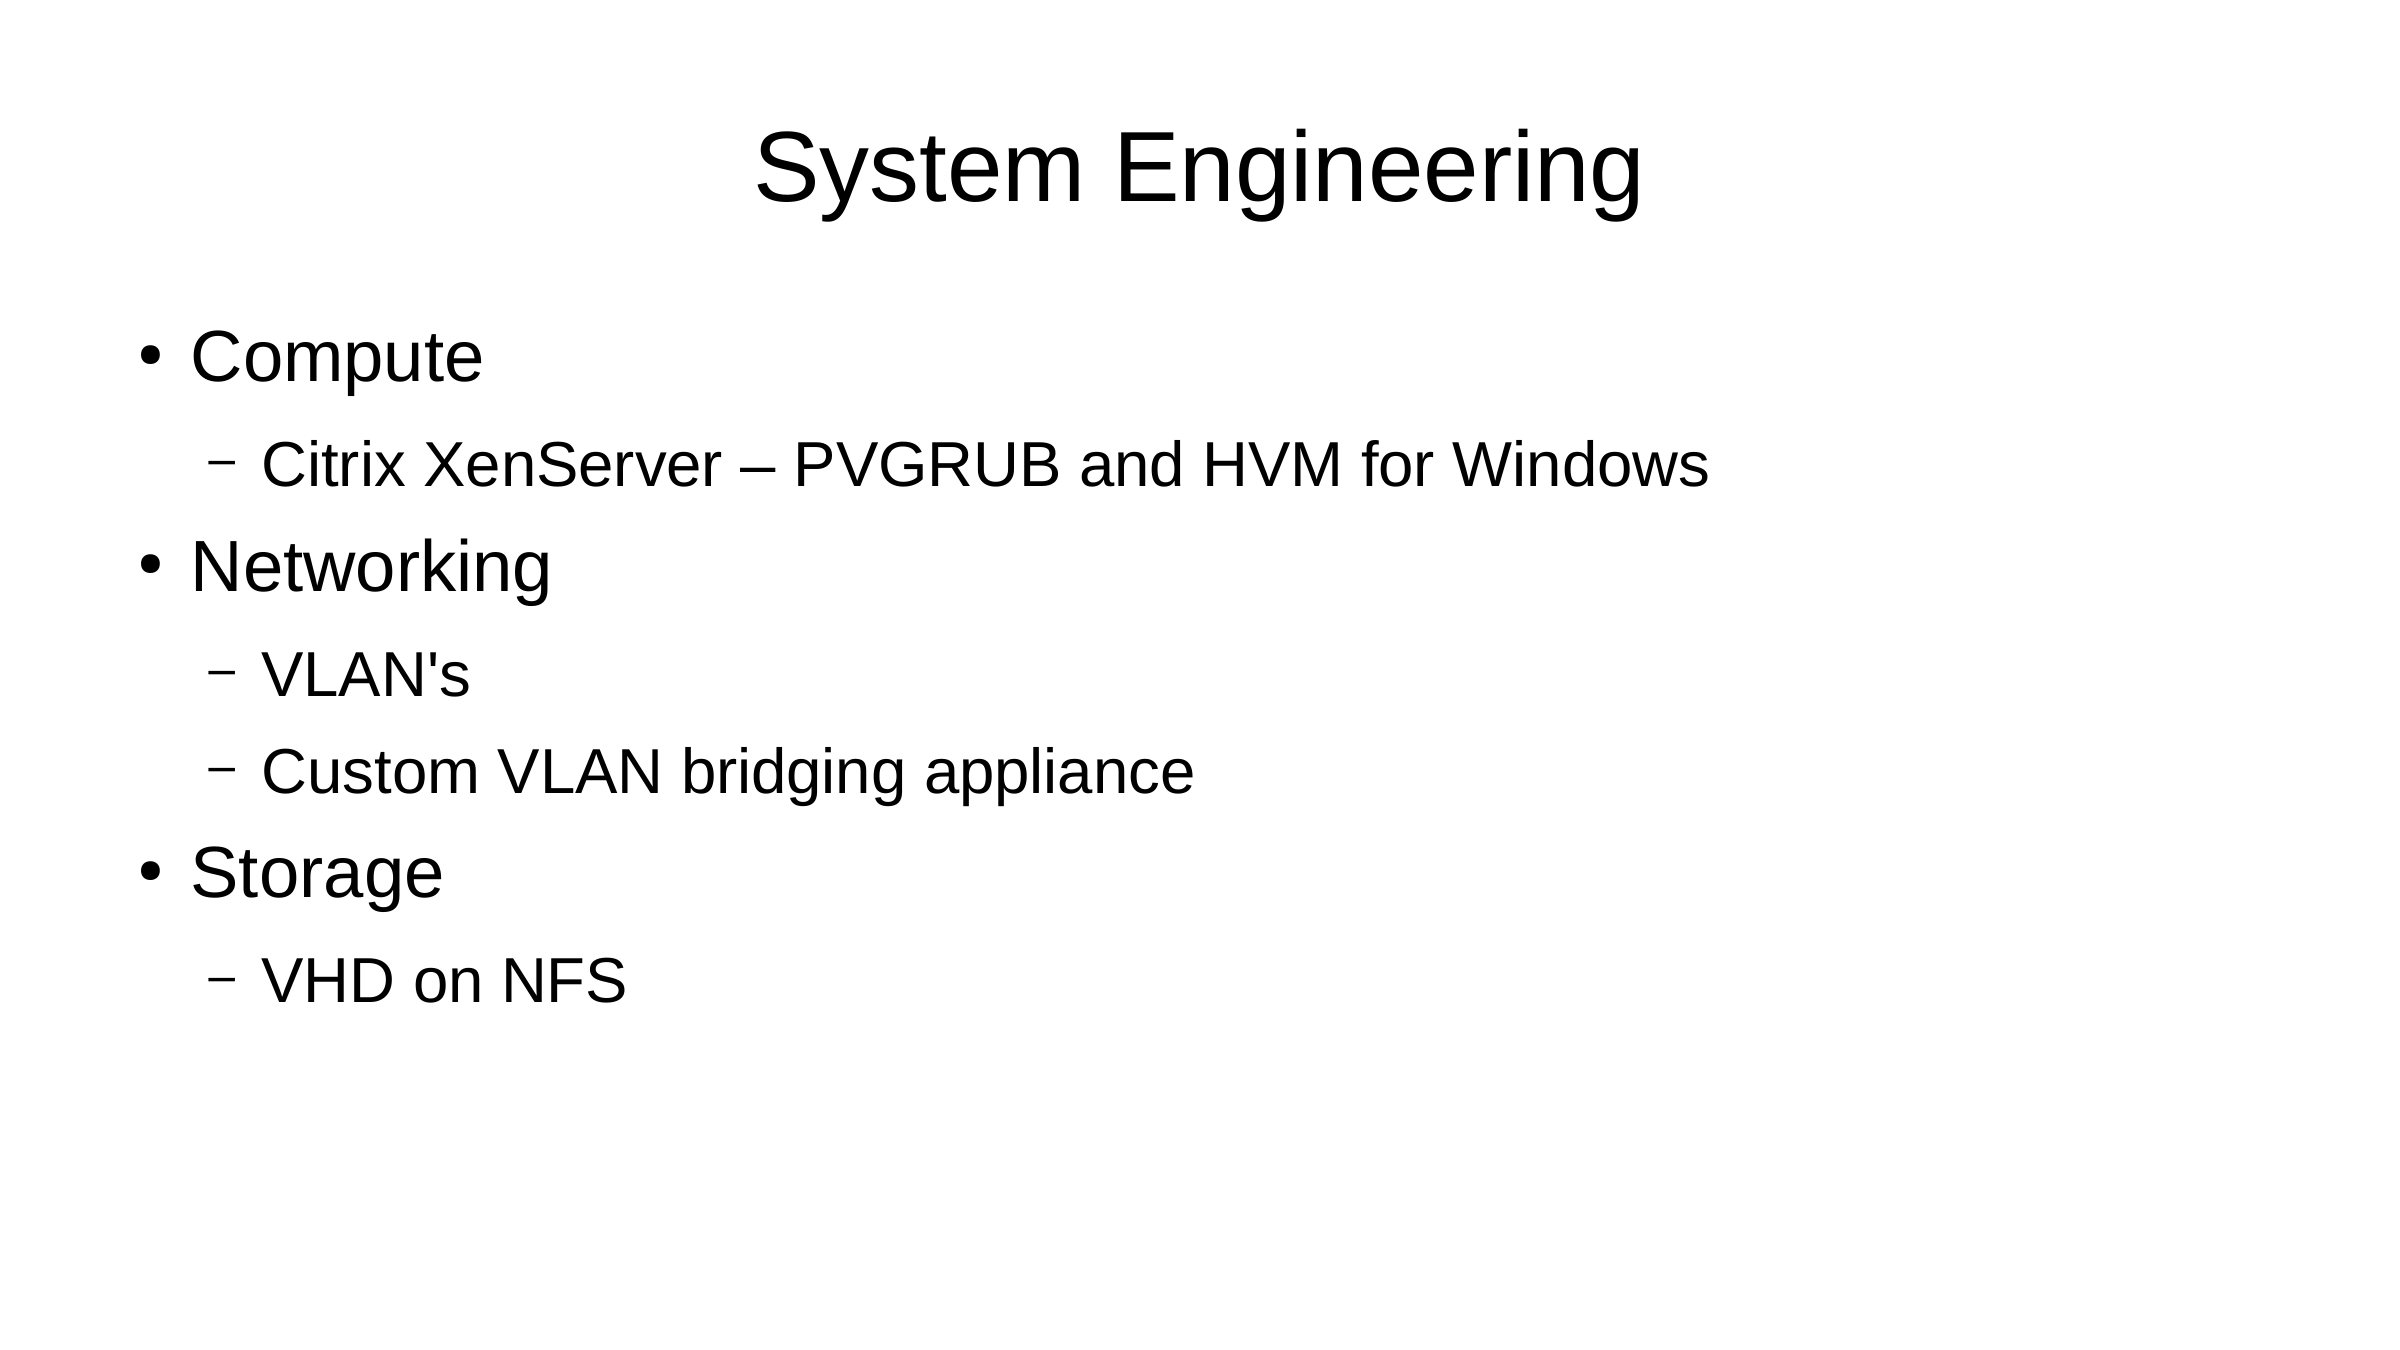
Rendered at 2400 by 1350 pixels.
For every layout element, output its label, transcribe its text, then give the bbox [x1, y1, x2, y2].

title System Engineering [120, 53, 2280, 280]
list Compute Citrix XenServer – PVGRUB and HVM for Windows Networking VLAN's Custom VLAN bridging appliance Storage VHD on NFS [120, 315, 2232, 1099]
